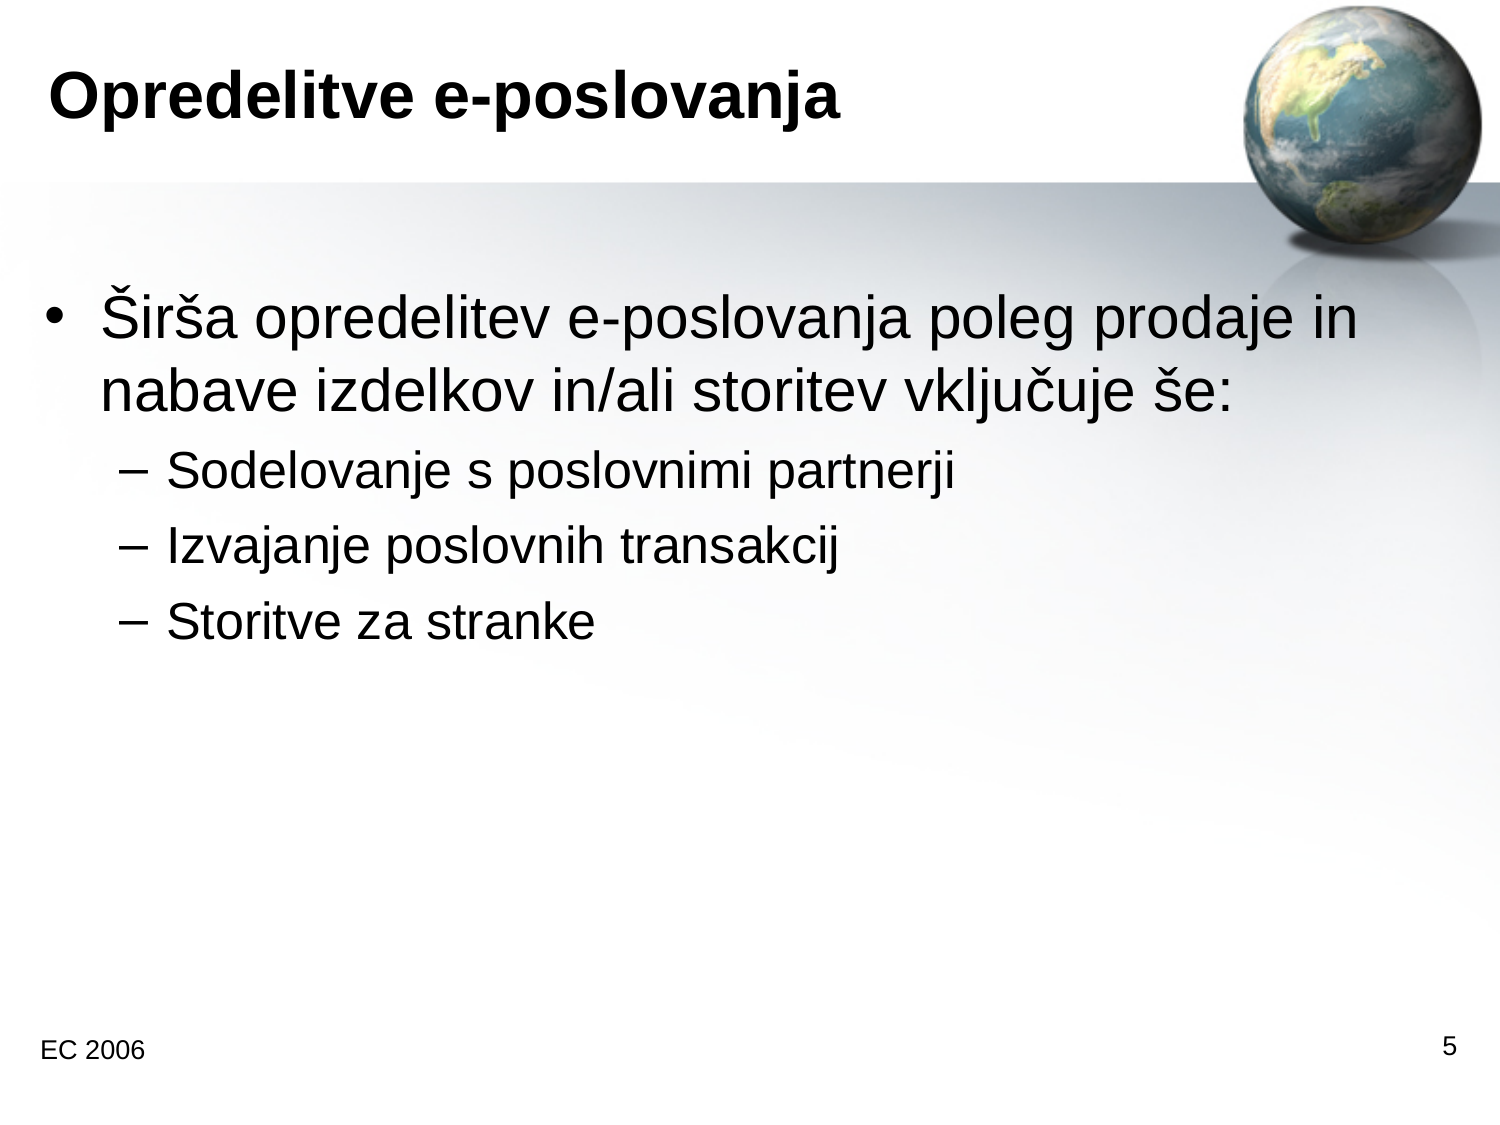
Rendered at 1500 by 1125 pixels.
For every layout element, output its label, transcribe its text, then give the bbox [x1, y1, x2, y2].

title Opredelitve e-poslovanja [33, 22, 1239, 162]
list Širša opredelitev e-poslovanja poleg prodaje in nabave izdelkov in/ali storitev vključuje še: Sodelovanje s poslovnimi partnerji Izvajanje poslovnih transakcij Storitve za stranke [29, 271, 1471, 995]
text_box <number> [1159, 1020, 1473, 1096]
text_box EC 2006 [25, 1025, 338, 1101]
picture [0, 0, 1500, 1125]
